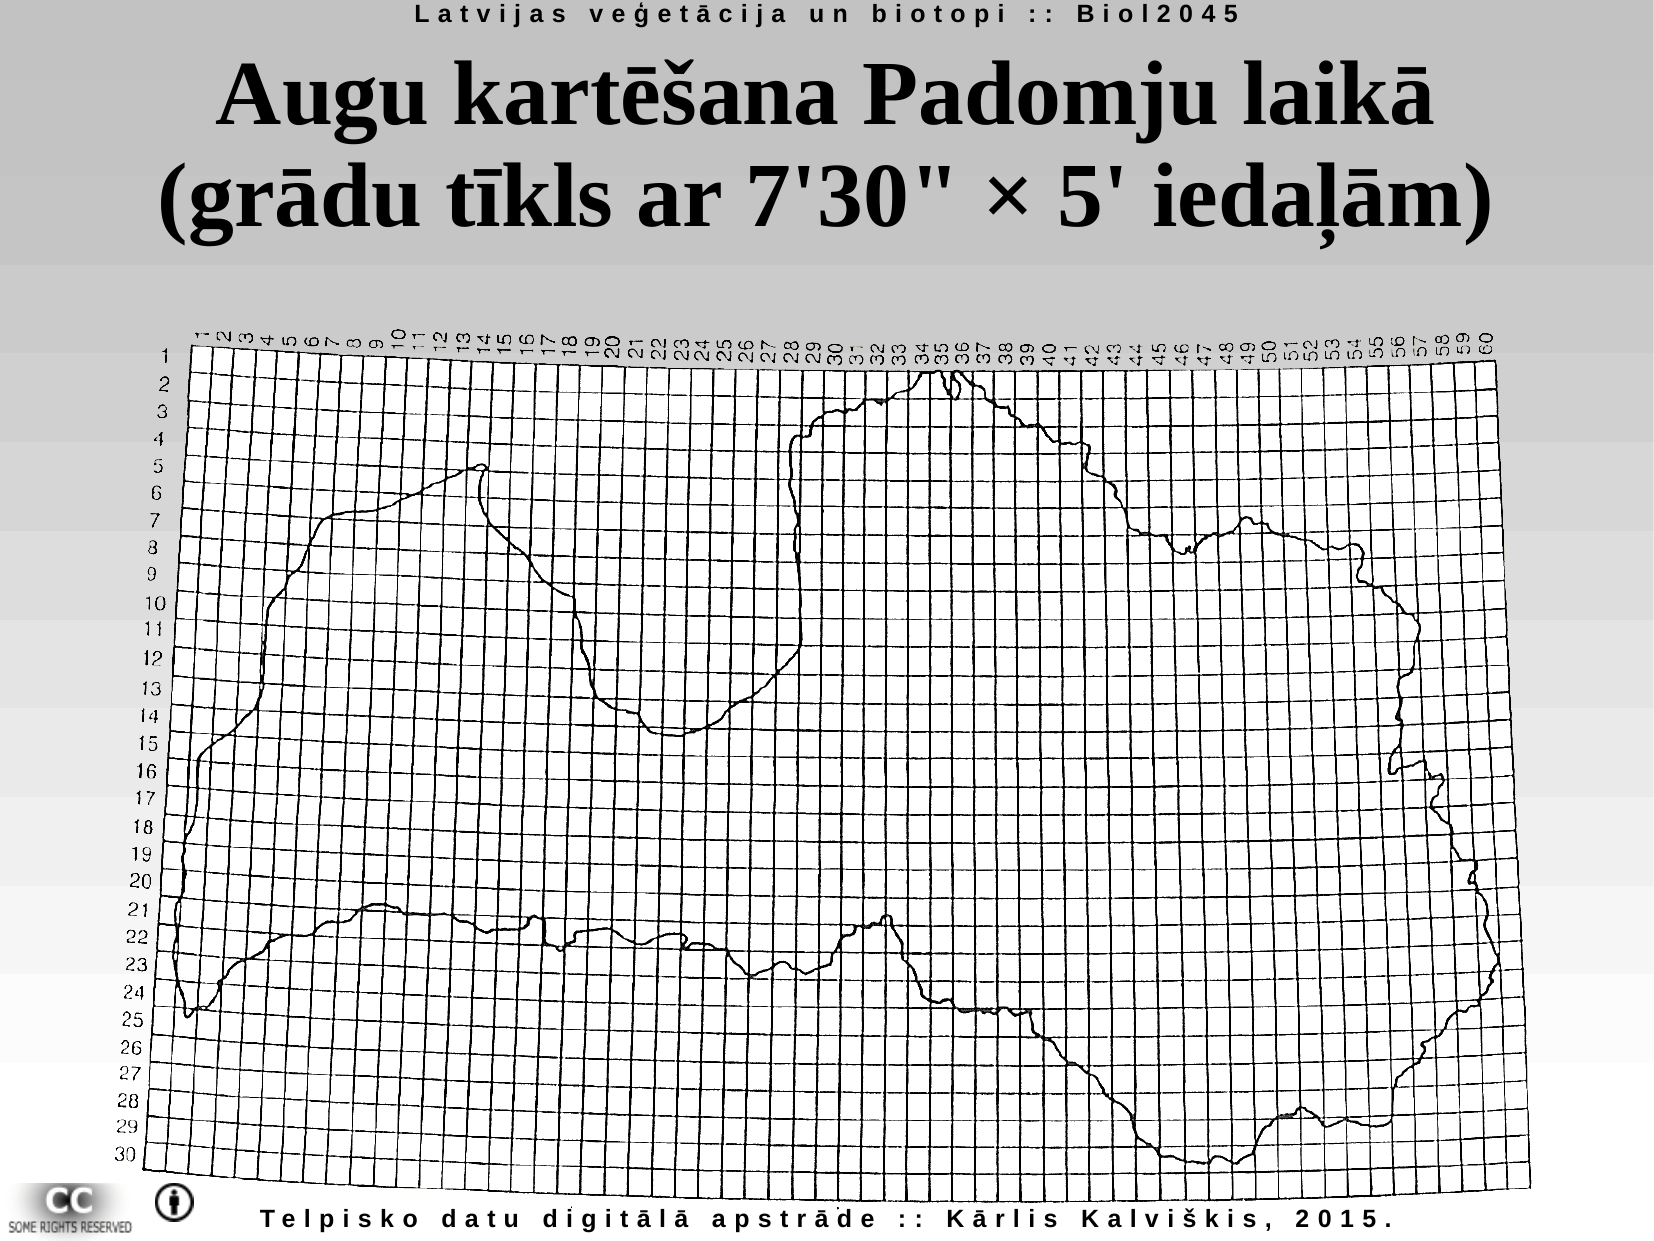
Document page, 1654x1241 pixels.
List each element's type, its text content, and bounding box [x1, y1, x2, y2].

title Augu kartēšana Padomju laikā (grādu tīkls ar 7'30" × 5' iedaļām) [0, 1, 1654, 287]
picture [0, 287, 1654, 1241]
